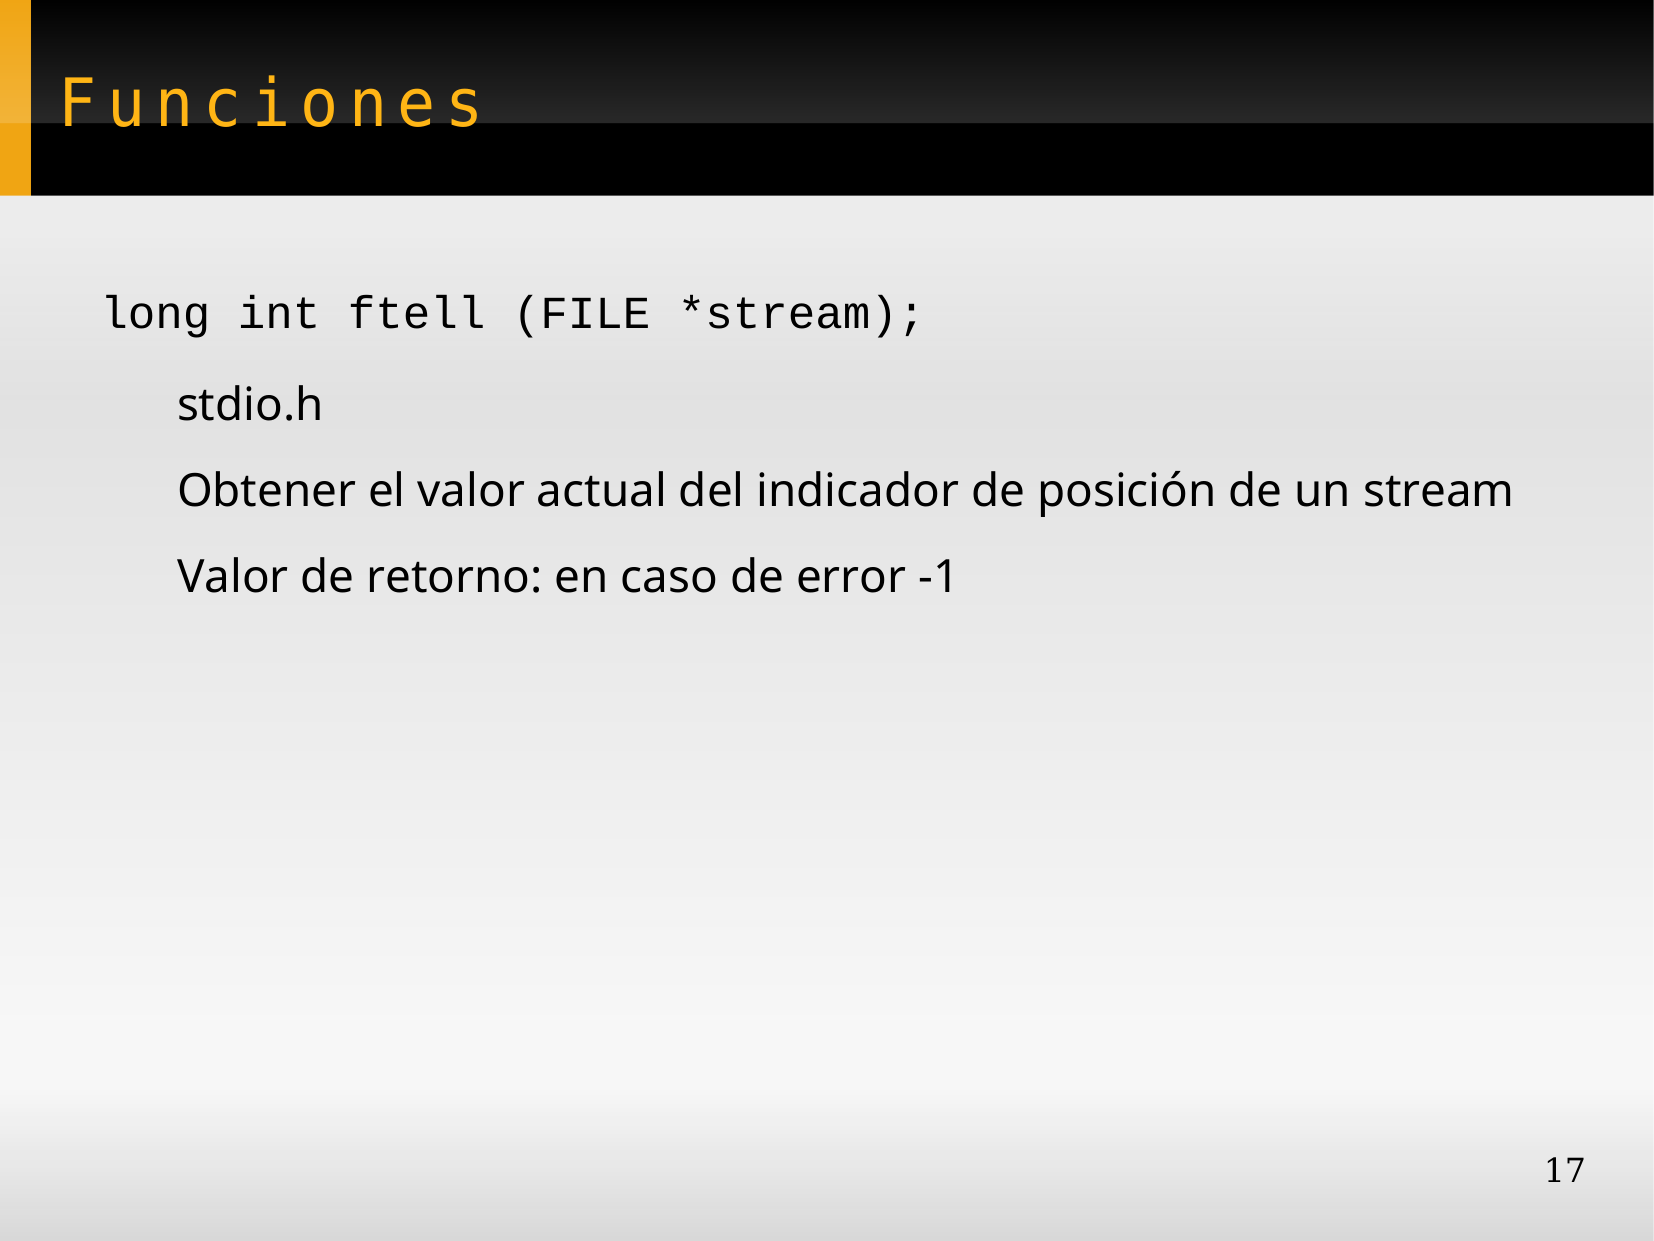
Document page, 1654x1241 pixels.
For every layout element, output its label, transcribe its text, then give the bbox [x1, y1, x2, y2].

title Funciones [59, 29, 1506, 178]
list long int ftell (FILE *stream); stdio.h Obtener el valor actual del indicador de posición de un stream Valor de retorno: en caso de error -1 [82, 290, 1571, 585]
picture [0, 0, 1654, 1241]
